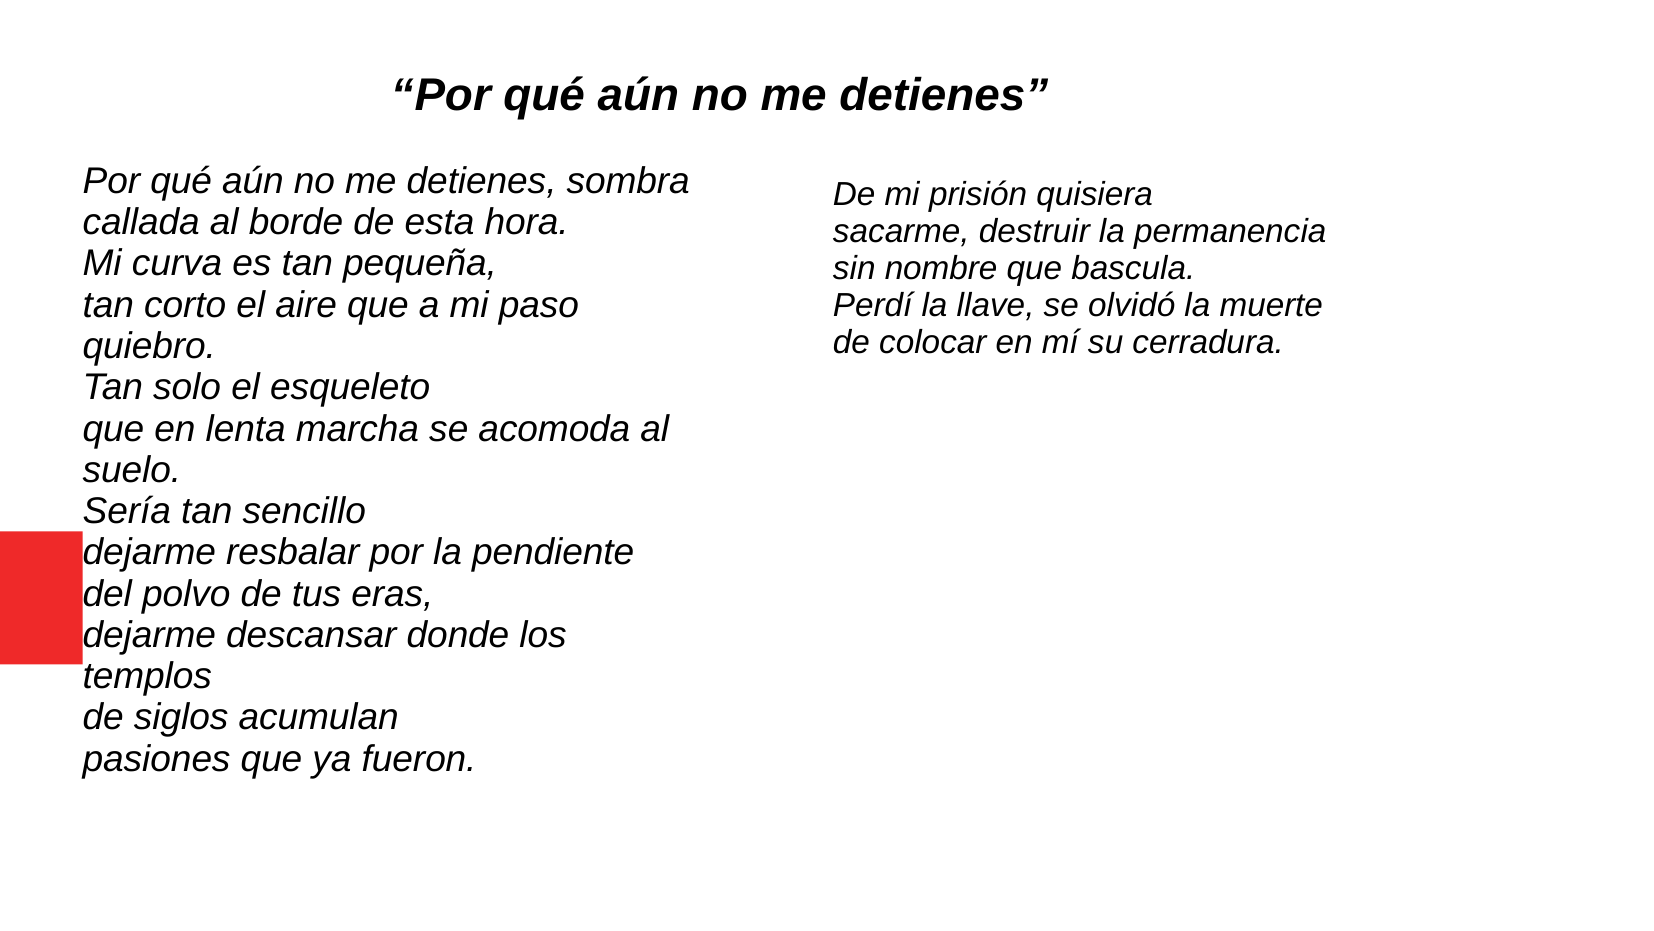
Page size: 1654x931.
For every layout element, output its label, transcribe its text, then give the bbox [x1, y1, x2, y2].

list Por qué aún no me detienes, sombra callada al borde de esta hora. Mi curva es tan pequeña, tan corto el aire que a mi paso quiebro. Tan solo el esqueleto que en lenta marcha se acomoda al suelo. Sería tan sencillo dejarme resbalar por la pendiente del polvo de tus eras, dejarme descansar donde los templos de siglos acumulan pasiones que ya fueron. [82, 159, 697, 798]
title “Por qué aún no me detienes” [47, 23, 1536, 165]
list De mi prisión quisiera sacarme, destruir la permanencia sin nombre que bascula. Perdí la llave, se olvidó la muerte de colocar en mí su cerradura. [832, 175, 1560, 715]
